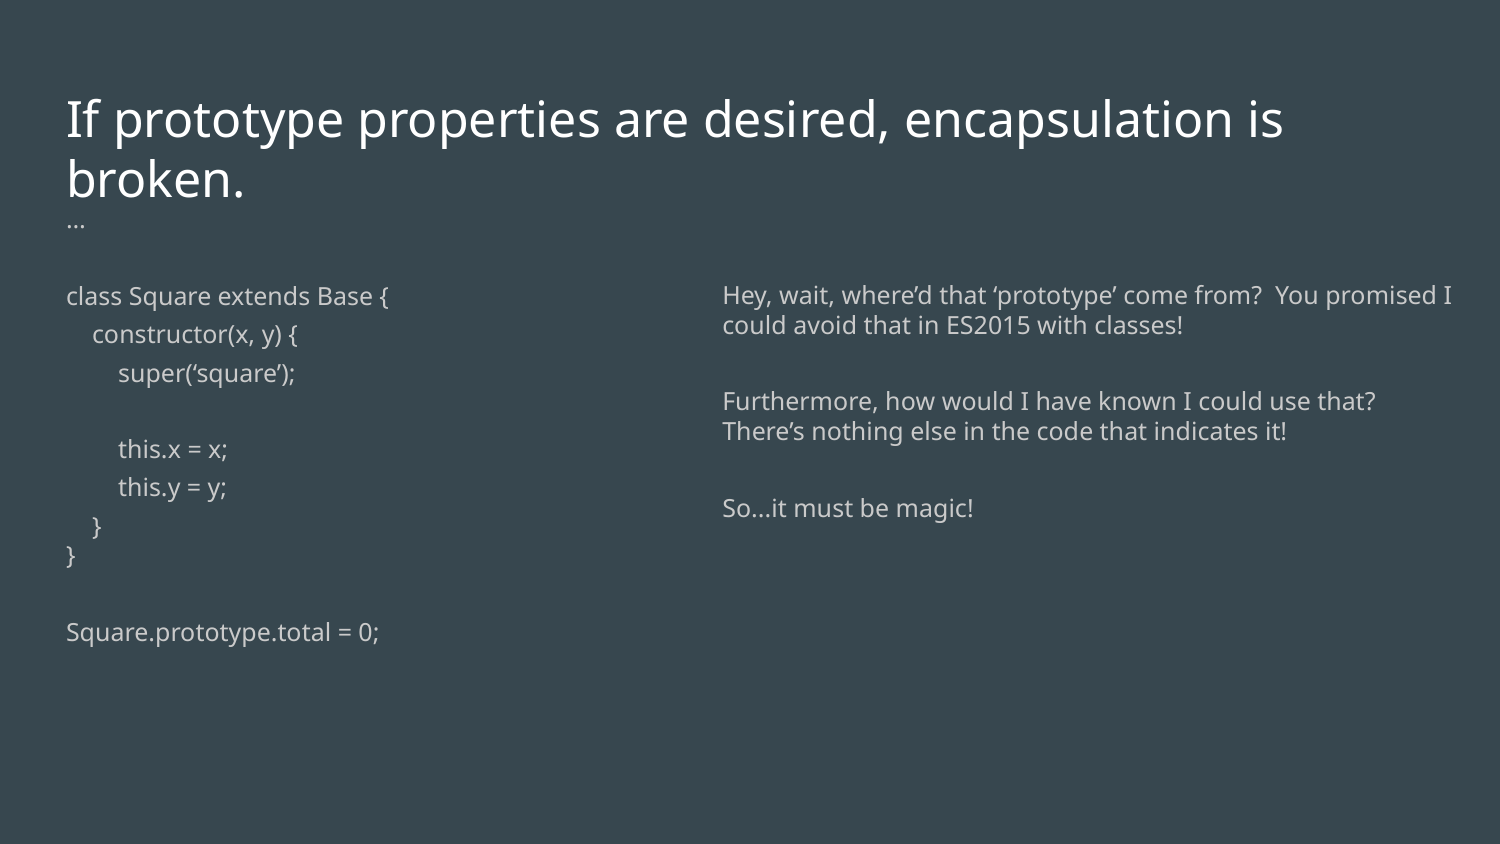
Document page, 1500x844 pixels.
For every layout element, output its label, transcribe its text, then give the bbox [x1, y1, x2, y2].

list Hey, wait, where’d that ‘prototype’ come from? You promised I could avoid that in ES2015 with classes! Furthermore, how would I have known I could use that? There’s nothing else in the code that indicates it! So...it must be magic! [707, 264, 1478, 629]
title If prototype properties are desired, encapsulation is broken. [51, 72, 1449, 167]
list … class Square extends Base { constructor(x, y) { super(‘square’); this.x = x; this.y = y; } } Square.prototype.total = 0; [51, 189, 708, 750]
